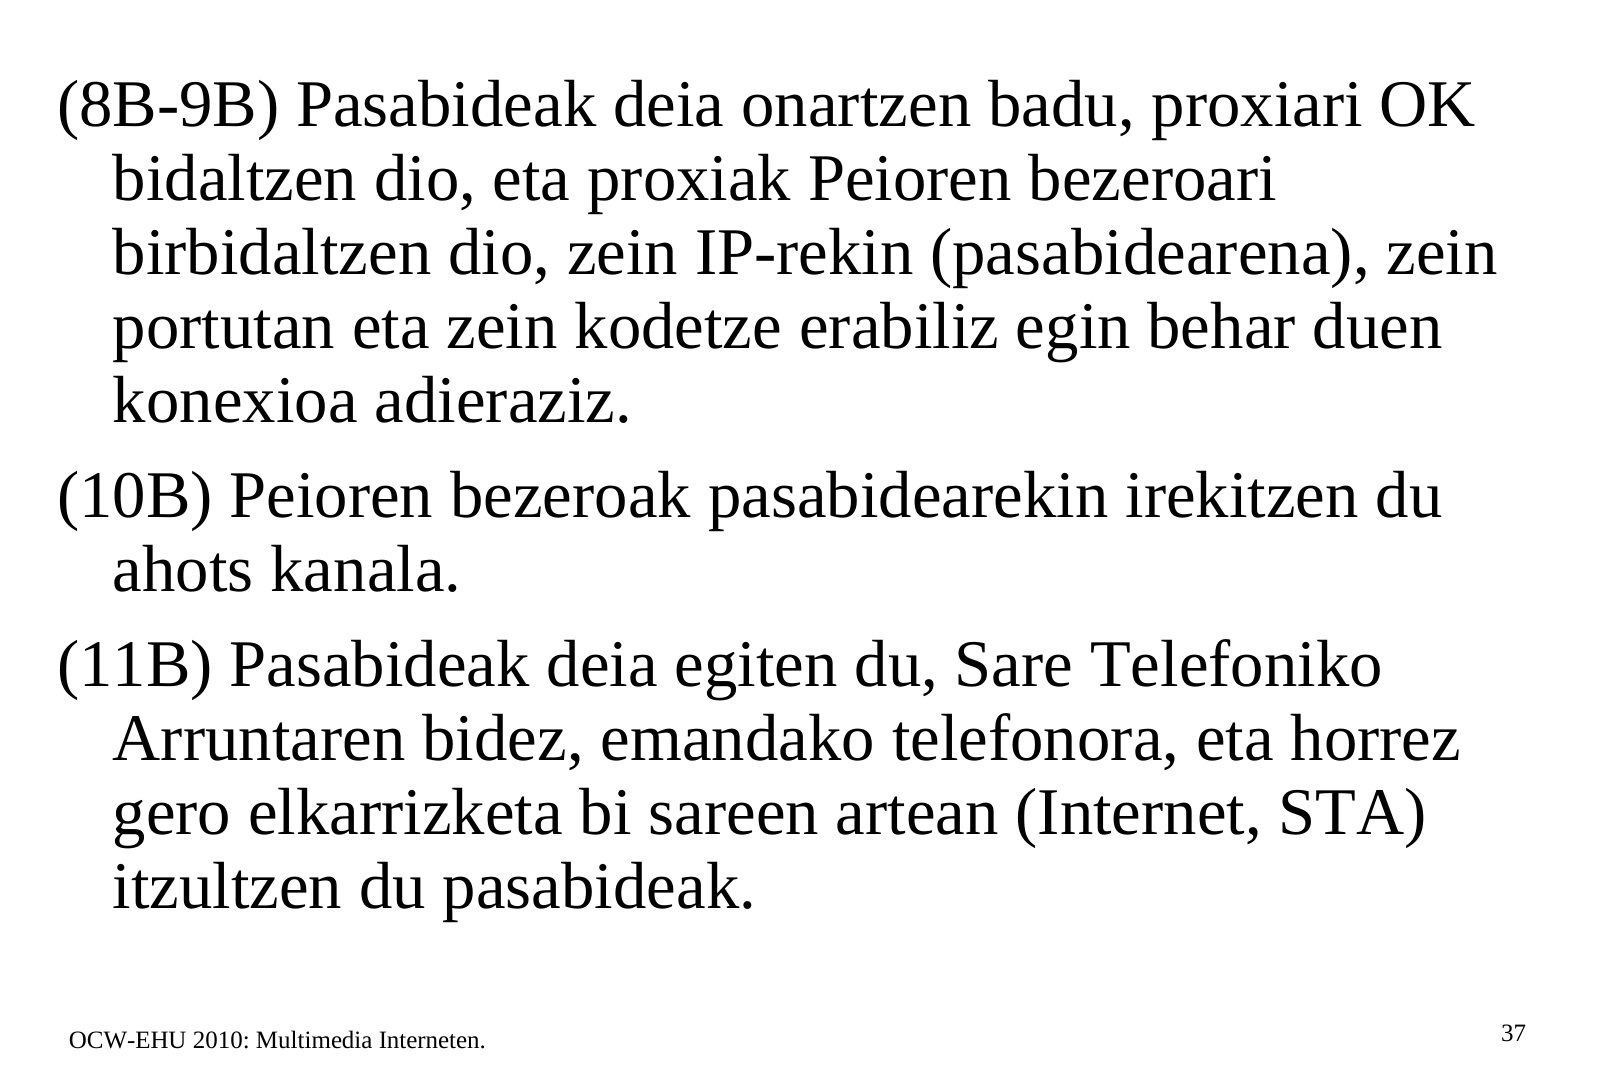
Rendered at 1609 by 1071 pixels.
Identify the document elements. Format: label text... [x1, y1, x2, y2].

list (8B-9B) Pasabideak deia onartzen badu, proxiari OK bidaltzen dio, eta proxiak Peioren bezeroari birbidaltzen dio, zein IP-rekin (pasabidearena), zein portutan eta zein kodetze erabiliz egin behar duen konexioa adieraziz. (10B) Peioren bezeroak pasabidearekin irekitzen du ahots kanala. (11B) Pasabideak deia egiten du, Sare Telefoniko Arruntaren bidez, emandako telefonora, eta horrez gero elkarrizketa bi sareen artean (Internet, STA) itzultzen du pasabideak. [41, 59, 1555, 999]
